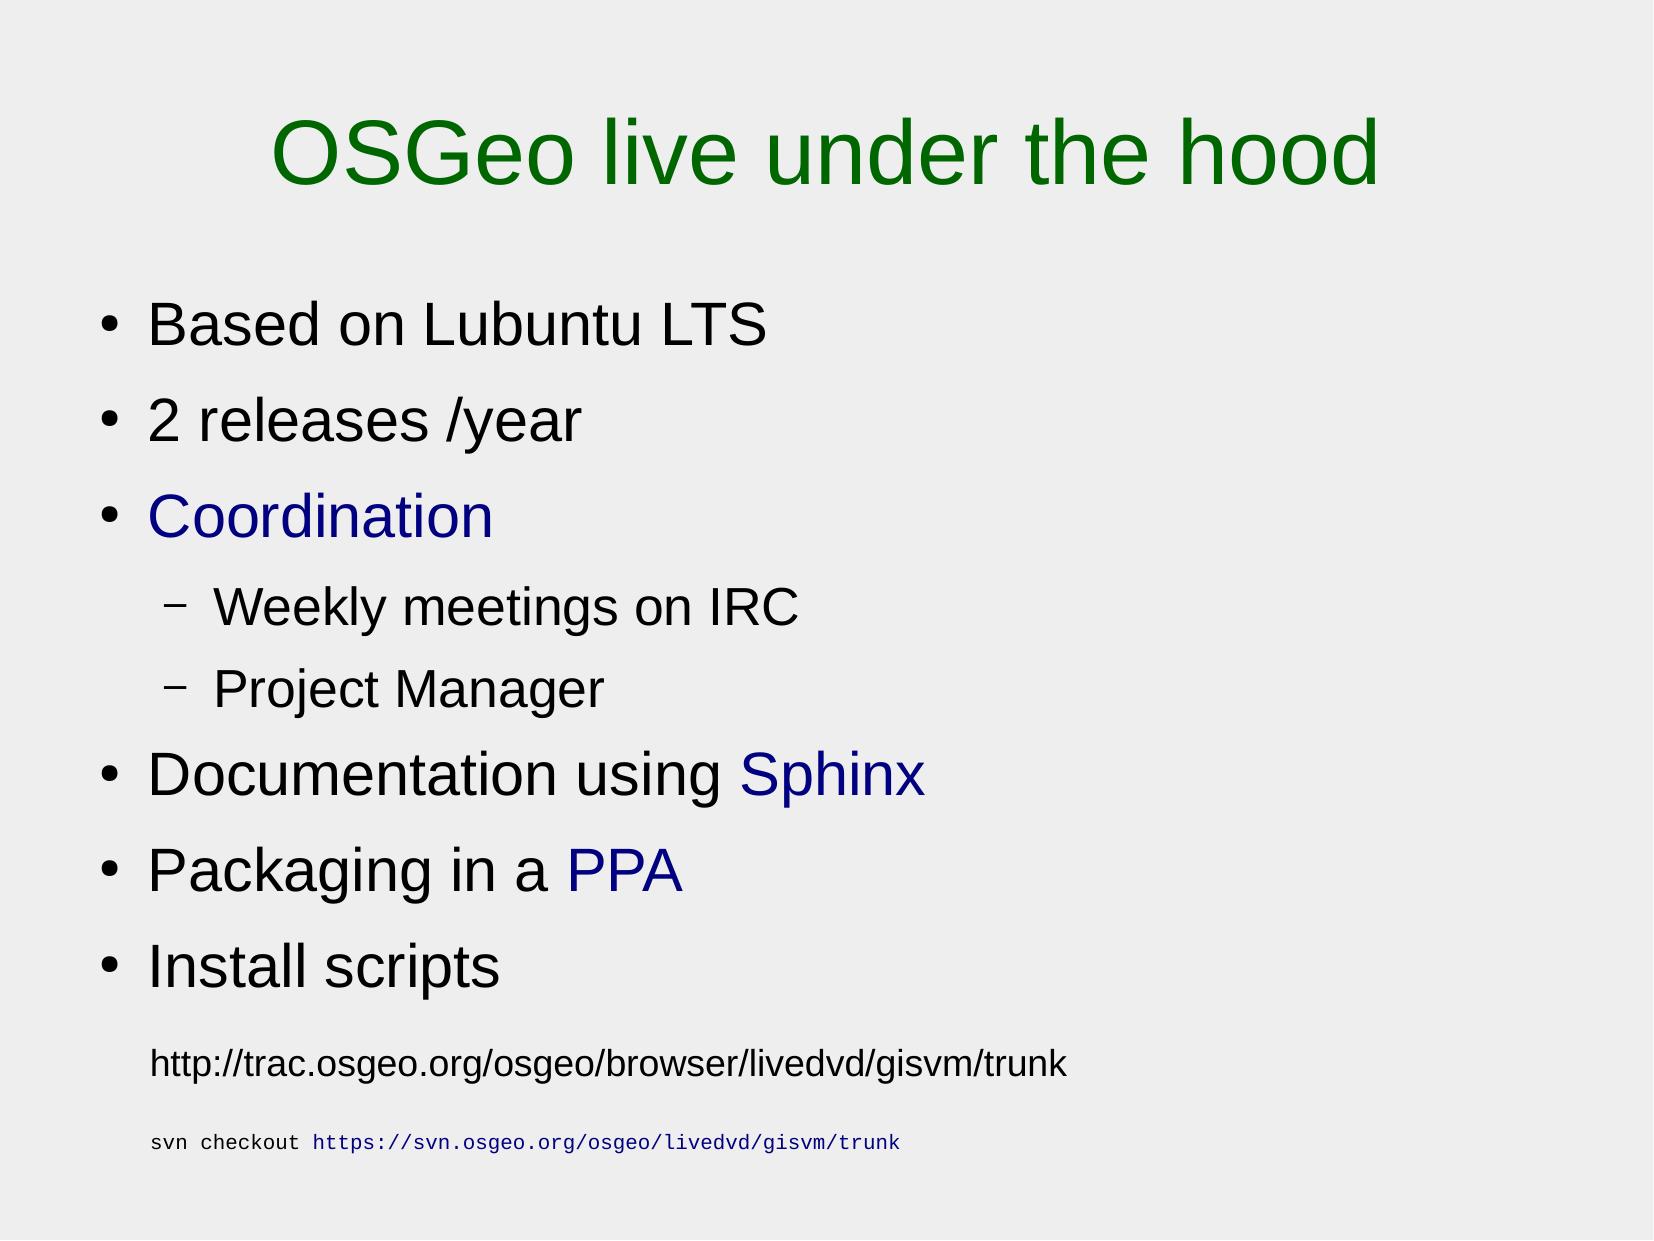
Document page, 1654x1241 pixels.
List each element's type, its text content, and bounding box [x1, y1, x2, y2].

text_box svn checkout https://svn.osgeo.org/osgeo/livedvd/gisvm/trunk [135, 1125, 916, 1164]
text_box http://trac.osgeo.org/osgeo/browser/livedvd/gisvm/trunk [135, 1035, 1083, 1092]
title OSGeo live under the hood [82, 49, 1571, 257]
list Based on Lubuntu LTS 2 releases /year Coordination Weekly meetings on IRC Project Manager Documentation using Sphinx Packaging in a PPA Install scripts [82, 290, 1571, 1010]
